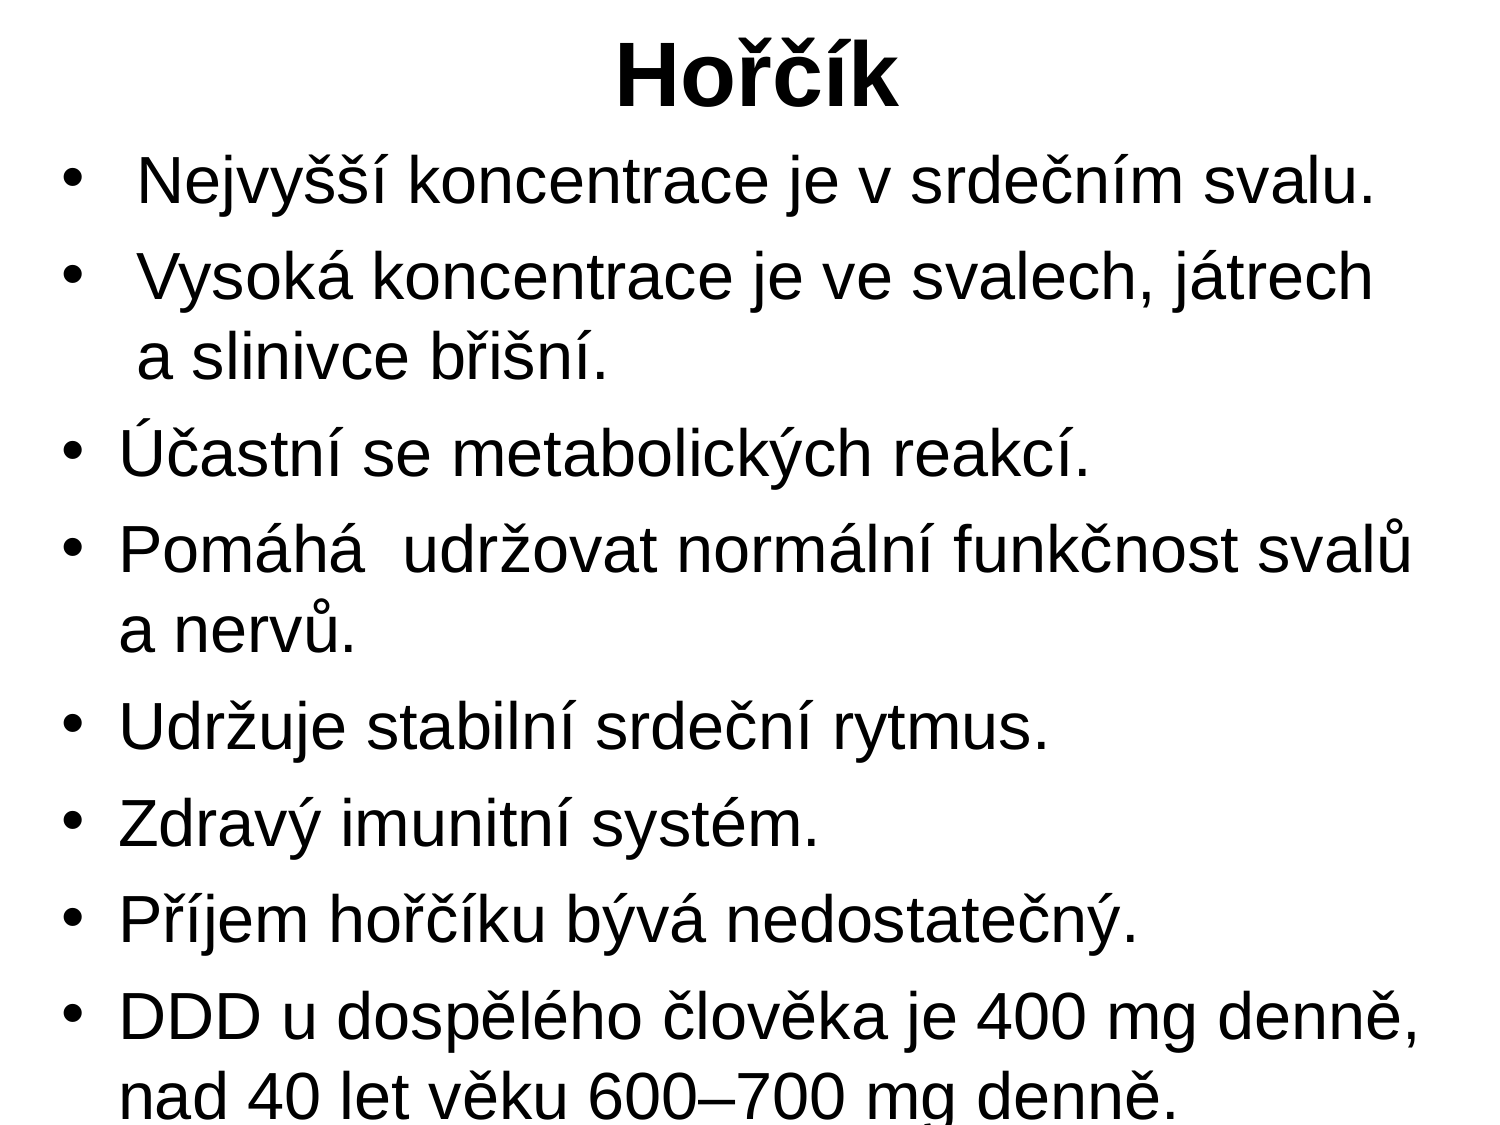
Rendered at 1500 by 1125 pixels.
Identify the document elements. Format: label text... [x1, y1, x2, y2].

title Hořčík [82, 0, 1433, 141]
list Nejvyšší koncentrace je v srdečním svalu. Vysoká koncentrace je ve svalech, játrech a slinivce břišní. Účastní se metabolických reakcí. Pomáhá udržovat normální funkčnost svalů a nervů. Udržuje stabilní srdeční rytmus. Zdravý imunitní systém. Příjem hořčíku bývá nedostatečný. DDD u dospělého člověka je 400 mg denně, nad 40 let věku 600–700 mg denně. [46, 128, 1454, 1125]
